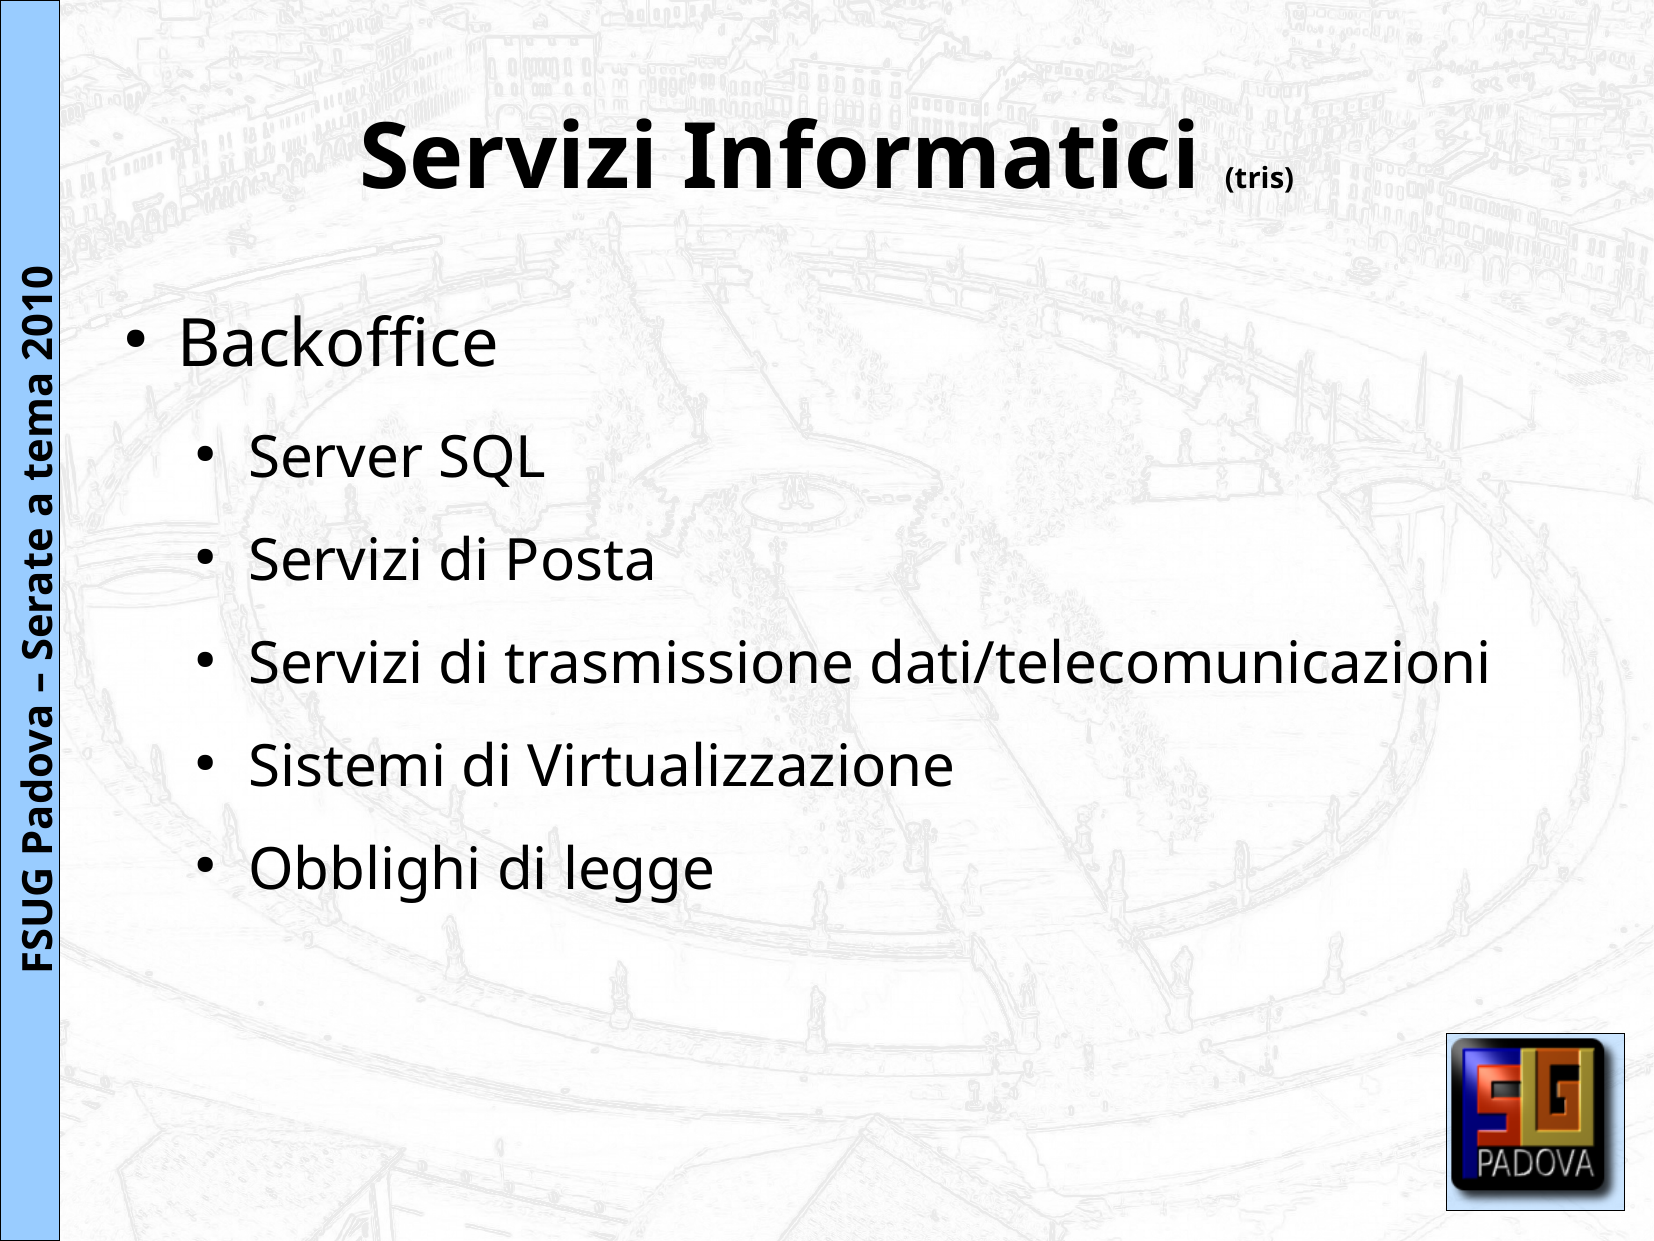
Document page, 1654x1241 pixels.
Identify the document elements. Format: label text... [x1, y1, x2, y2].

list Backoffice Server SQL Servizi di Posta Servizi di trasmissione dati/telecomunicazioni Sistemi di Virtualizzazione Obblighi di legge [106, 295, 1625, 1004]
text_box FSUG Padova – Serate a tema 2010 [0, 0, 60, 1241]
picture [60, 0, 1654, 1241]
title Servizi Informatici (tris) [82, 49, 1571, 257]
